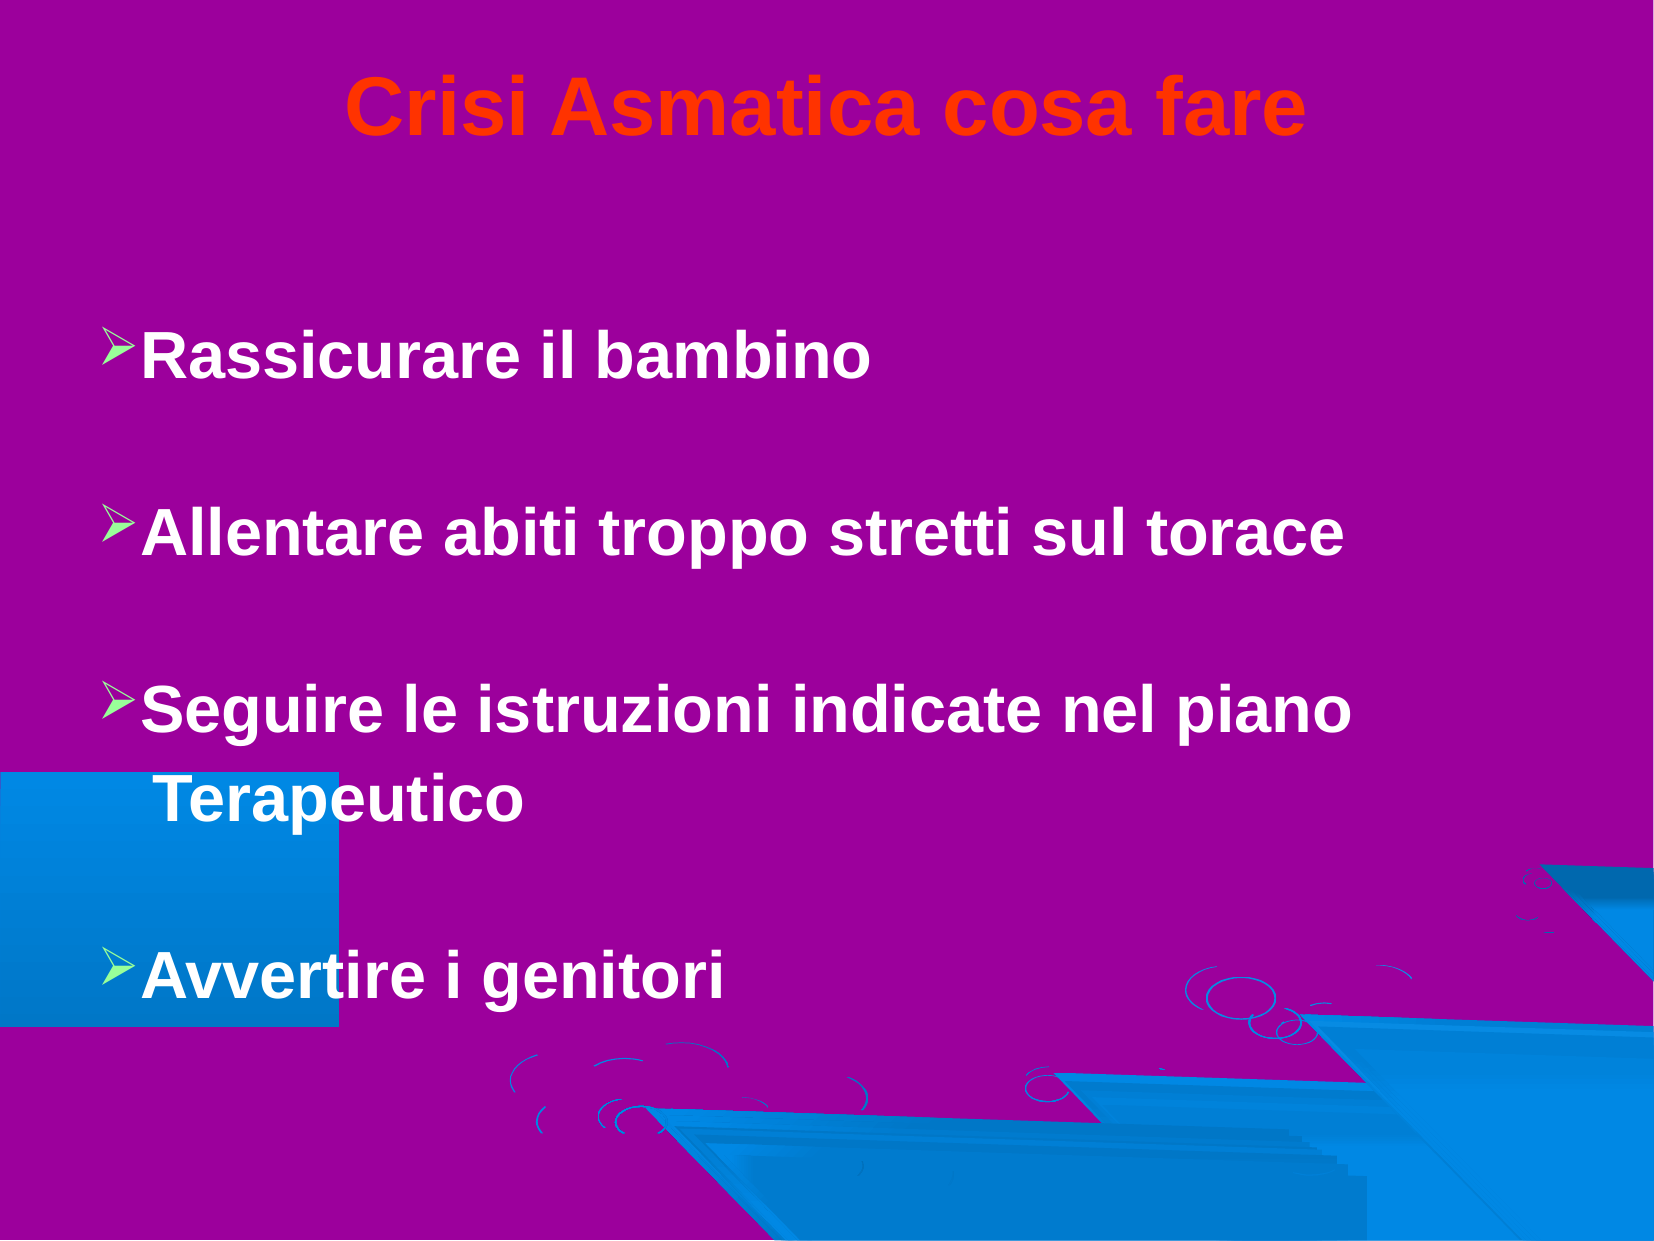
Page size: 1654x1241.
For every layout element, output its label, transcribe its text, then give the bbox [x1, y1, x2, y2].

list Rassicurare il bambino Allentare abiti troppo stretti sul torace Seguire le istruzioni indicate nel piano Terapeutico Avvertire i genitori [82, 216, 1570, 1103]
title Crisi Asmatica cosa fare [82, 0, 1571, 214]
